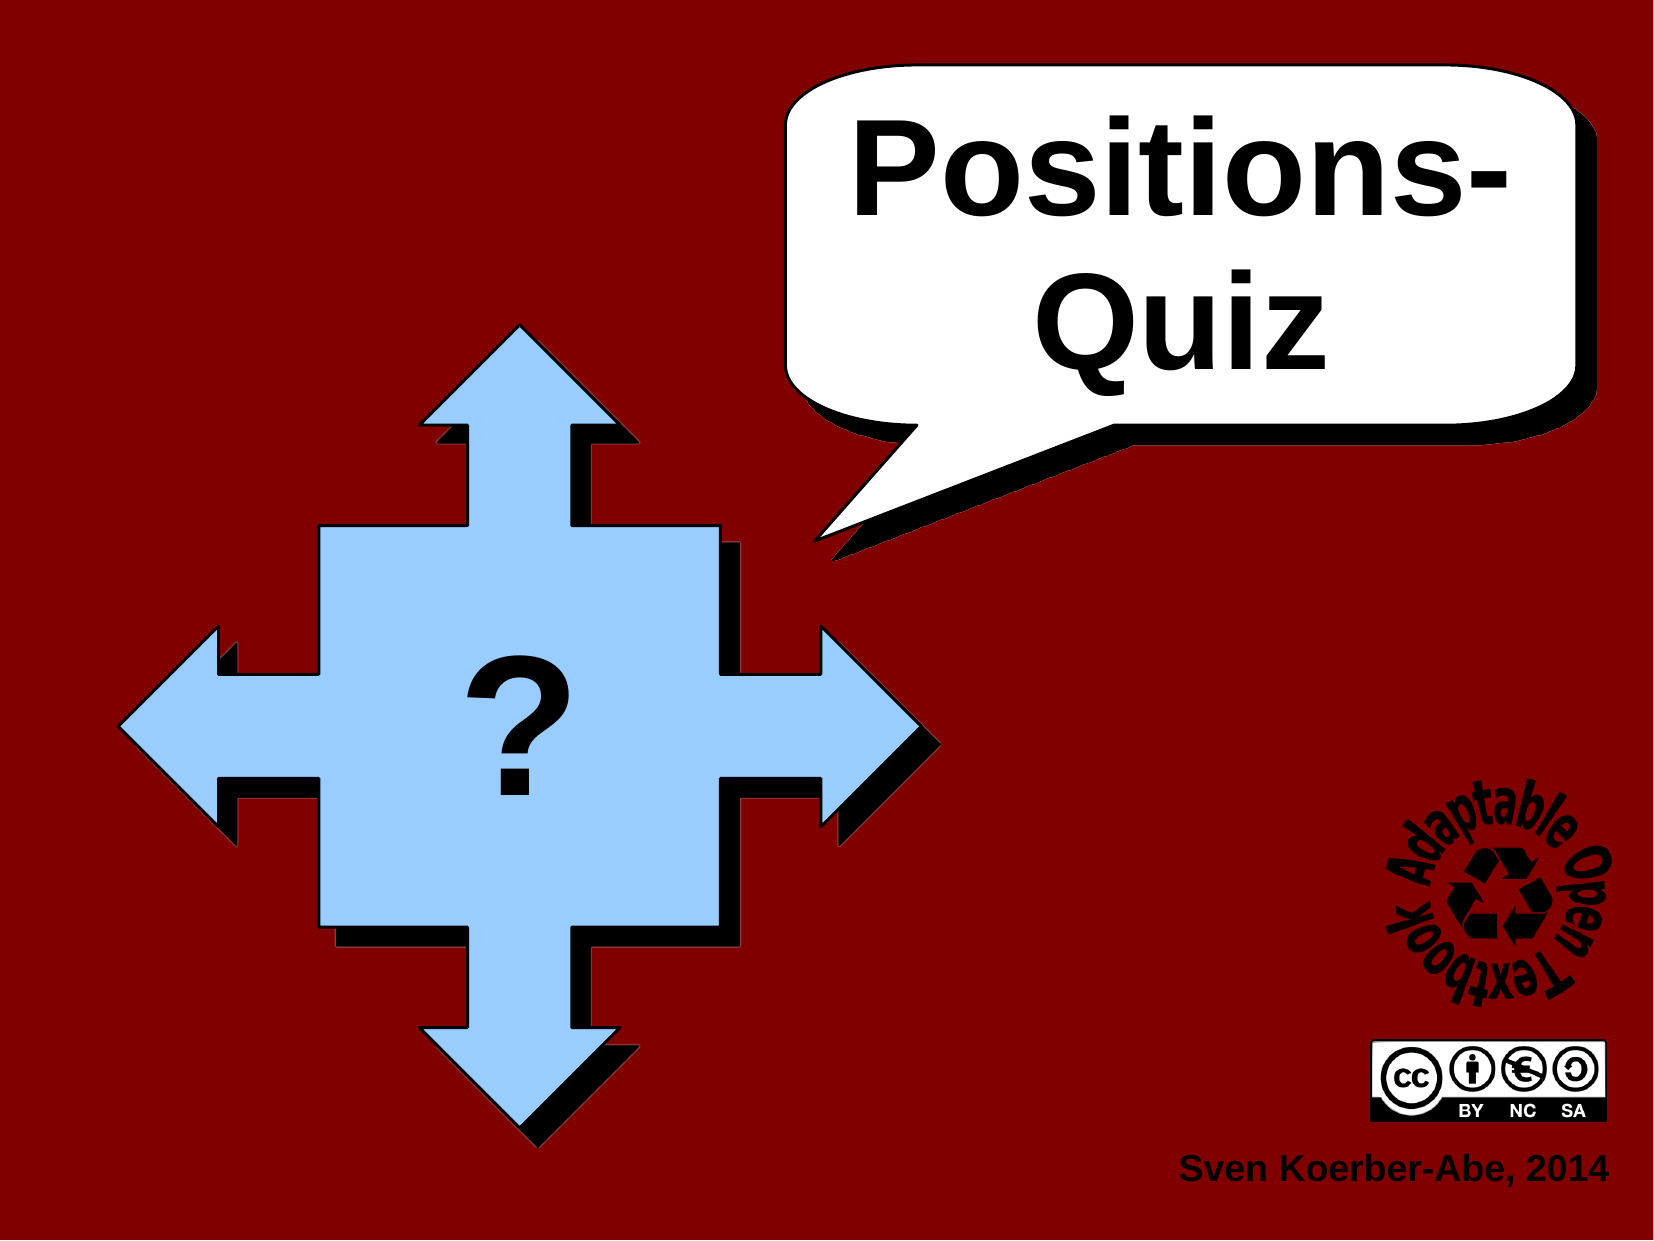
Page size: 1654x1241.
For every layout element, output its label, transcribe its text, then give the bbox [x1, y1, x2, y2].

picture [1370, 1039, 1607, 1122]
text_box Positions- Quiz [785, 64, 1577, 542]
picture [1381, 775, 1618, 1012]
text_box ? [118, 324, 922, 1129]
text_box Sven Koerber-Abe, 2014 [1092, 1139, 1625, 1199]
